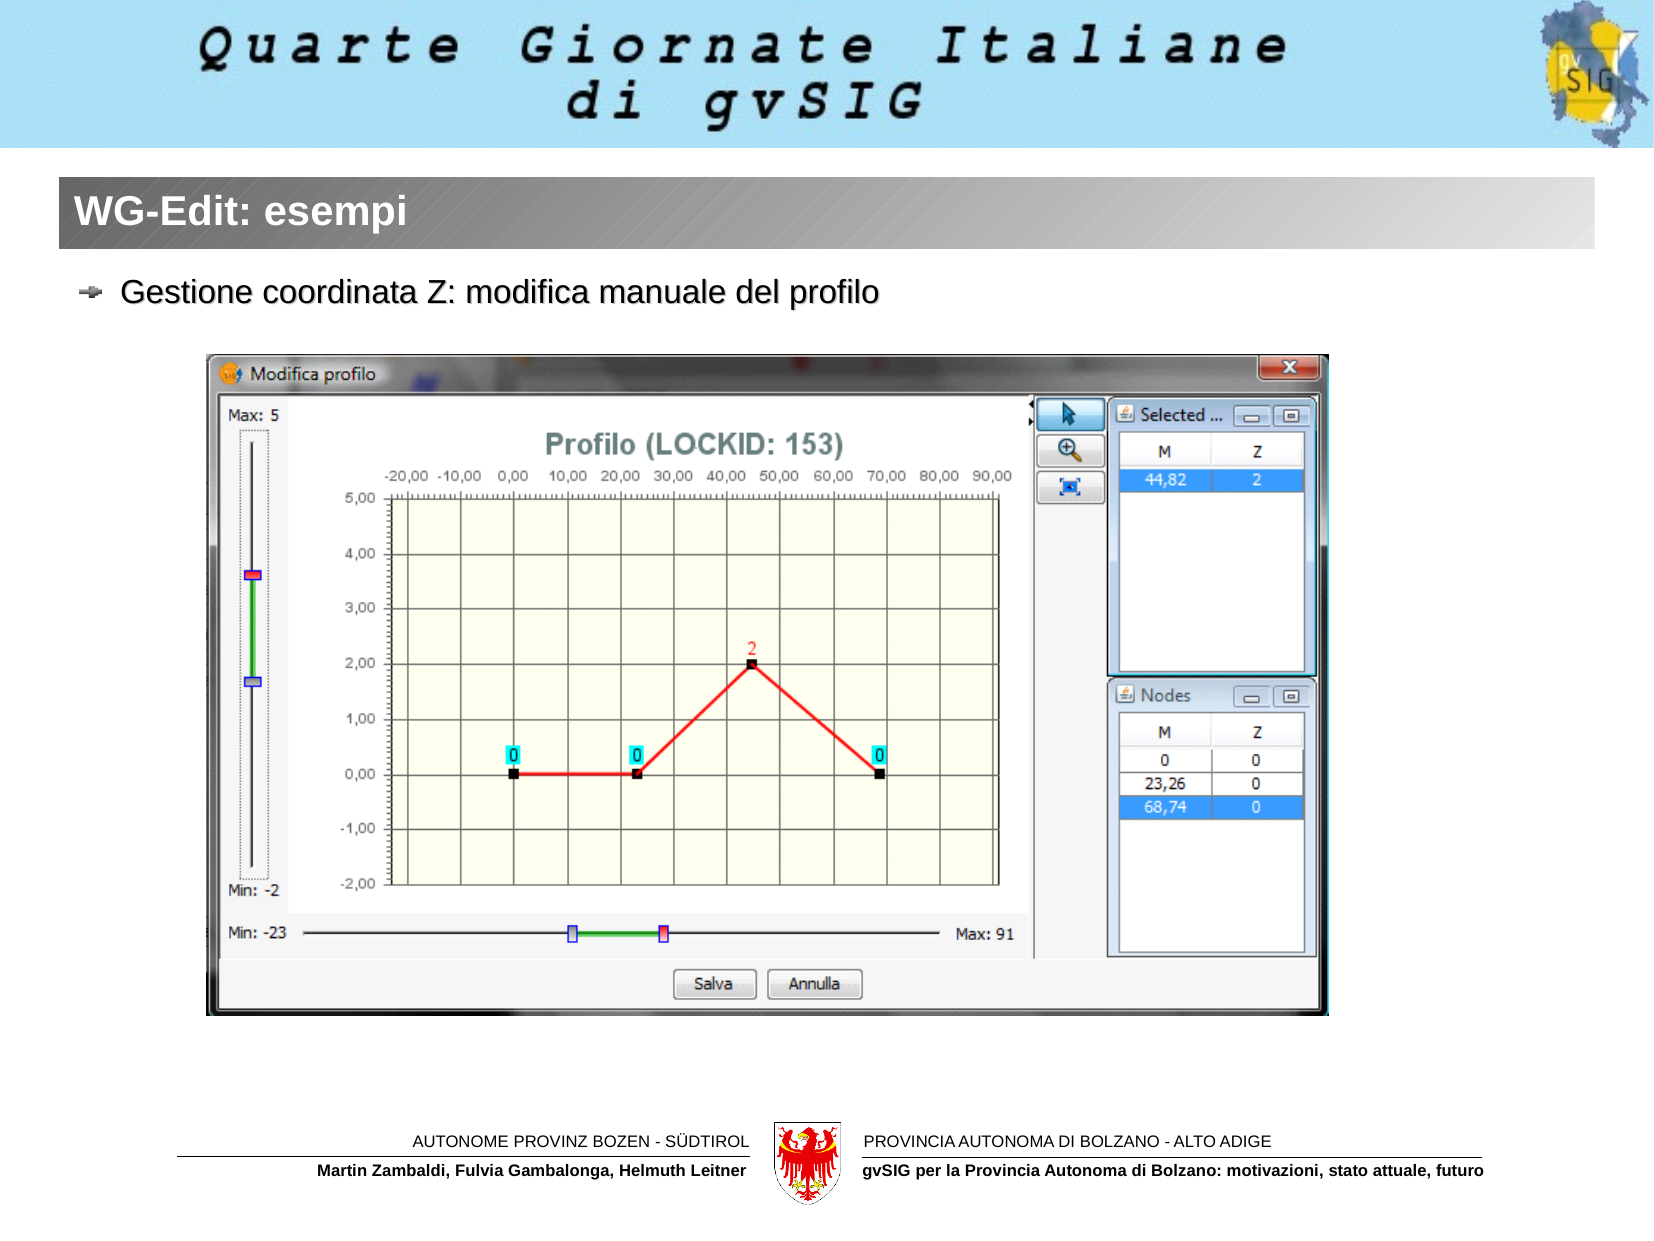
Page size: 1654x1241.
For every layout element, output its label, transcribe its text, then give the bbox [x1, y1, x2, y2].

text_box WG-Edit: esempi [59, 183, 1447, 246]
picture [774, 1122, 841, 1205]
picture [206, 354, 1329, 1016]
text_box Gestione coordinata Z: modifica manuale del profilo [64, 265, 1128, 318]
text_box [59, 177, 1595, 249]
